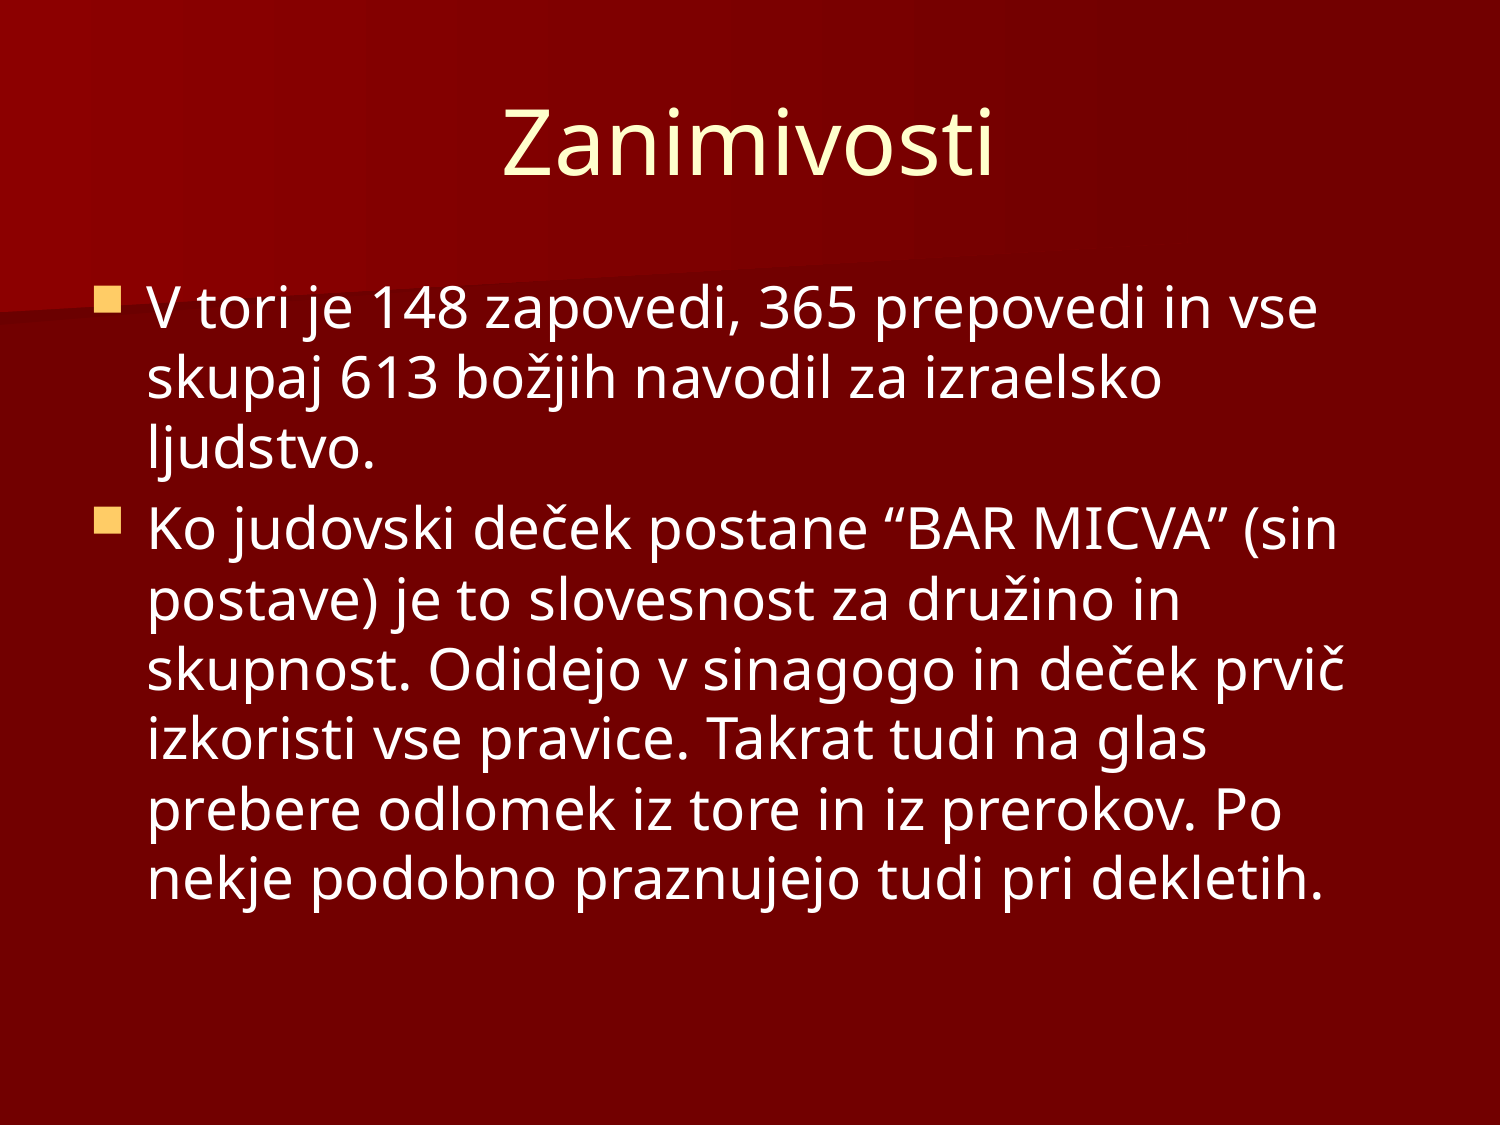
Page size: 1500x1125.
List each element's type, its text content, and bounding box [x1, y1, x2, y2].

list V tori je 148 zapovedi, 365 prepovedi in vse skupaj 613 božjih navodil za izraelsko ljudstvo. Ko judovski deček postane “BAR MICVA” (sin postave) je to slovesnost za družino in skupnost. Odidejo v sinagogo in deček prvič izkoristi vse pravice. Takrat tudi na glas prebere odlomek iz tore in iz prerokov. Po nekje podobno praznujejo tudi pri dekletih. [75, 262, 1425, 1000]
title Zanimivosti [75, 45, 1425, 233]
